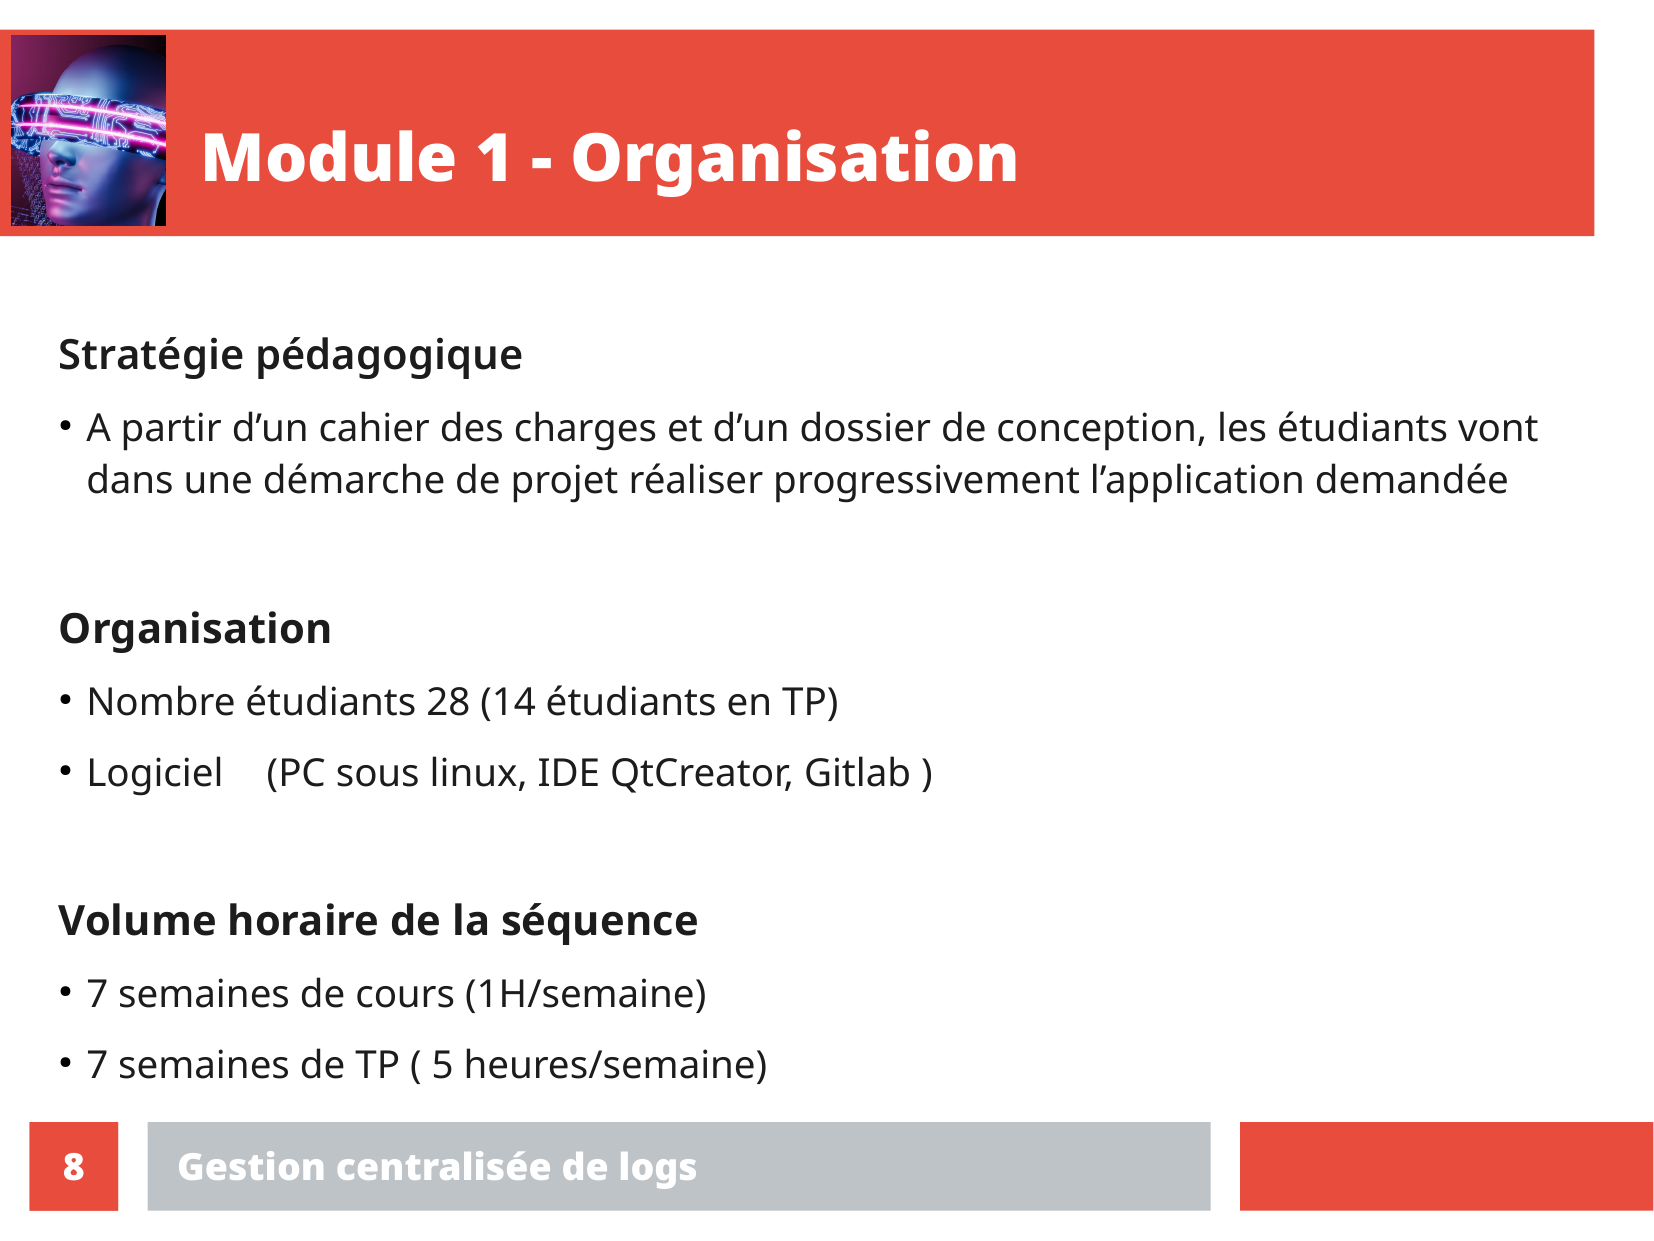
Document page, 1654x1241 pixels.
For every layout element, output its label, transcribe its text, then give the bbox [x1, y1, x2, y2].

picture [11, 35, 166, 226]
title Module 1 - Organisation [200, 53, 1571, 201]
list Stratégie pédagogique A partir d’un cahier des charges et d’un dossier de conception, les étudiants vont dans une démarche de projet réaliser progressivement l’application demandée Organisation Nombre étudiants 28 (14 étudiants en TP) Logiciel (PC sous linux, IDE QtCreator, Gitlab ) Volume horaire de la séquence 7 semaines de cours (1H/semaine) 7 semaines de TP ( 5 heures/semaine) [59, 324, 1565, 1093]
